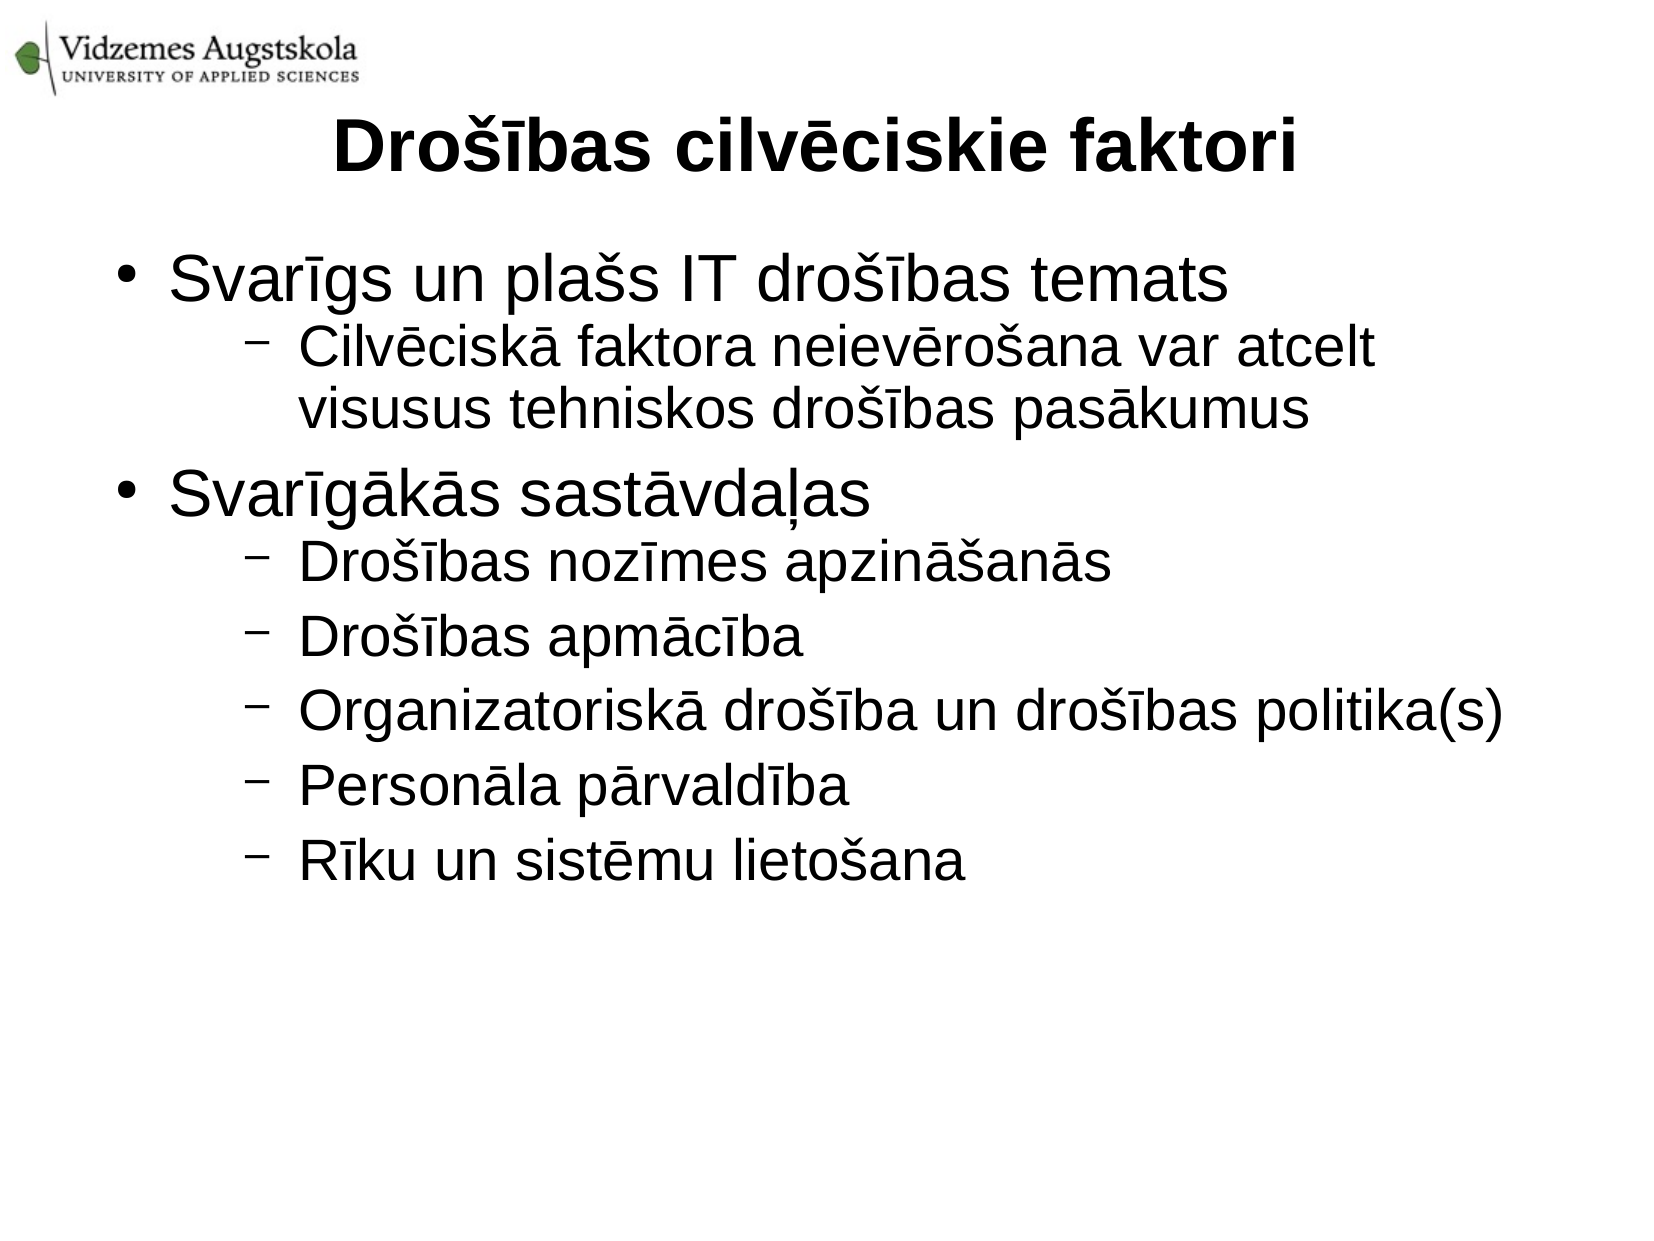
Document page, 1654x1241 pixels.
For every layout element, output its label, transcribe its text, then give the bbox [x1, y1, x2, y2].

list Svarīgs un plašs IT drošības temats Cilvēciskā faktora neievērošana var atcelt visusus tehniskos drošības pasākumus Svarīgākās sastāvdaļas Drošības nozīmes apzināšanās Drošības apmācība Organizatoriskā drošība un drošības politika(s) Personāla pārvaldība Rīku un sistēmu lietošana [82, 236, 1569, 1107]
title Drošības cilvēciskie faktori [94, 96, 1512, 195]
picture [5, 2, 368, 113]
